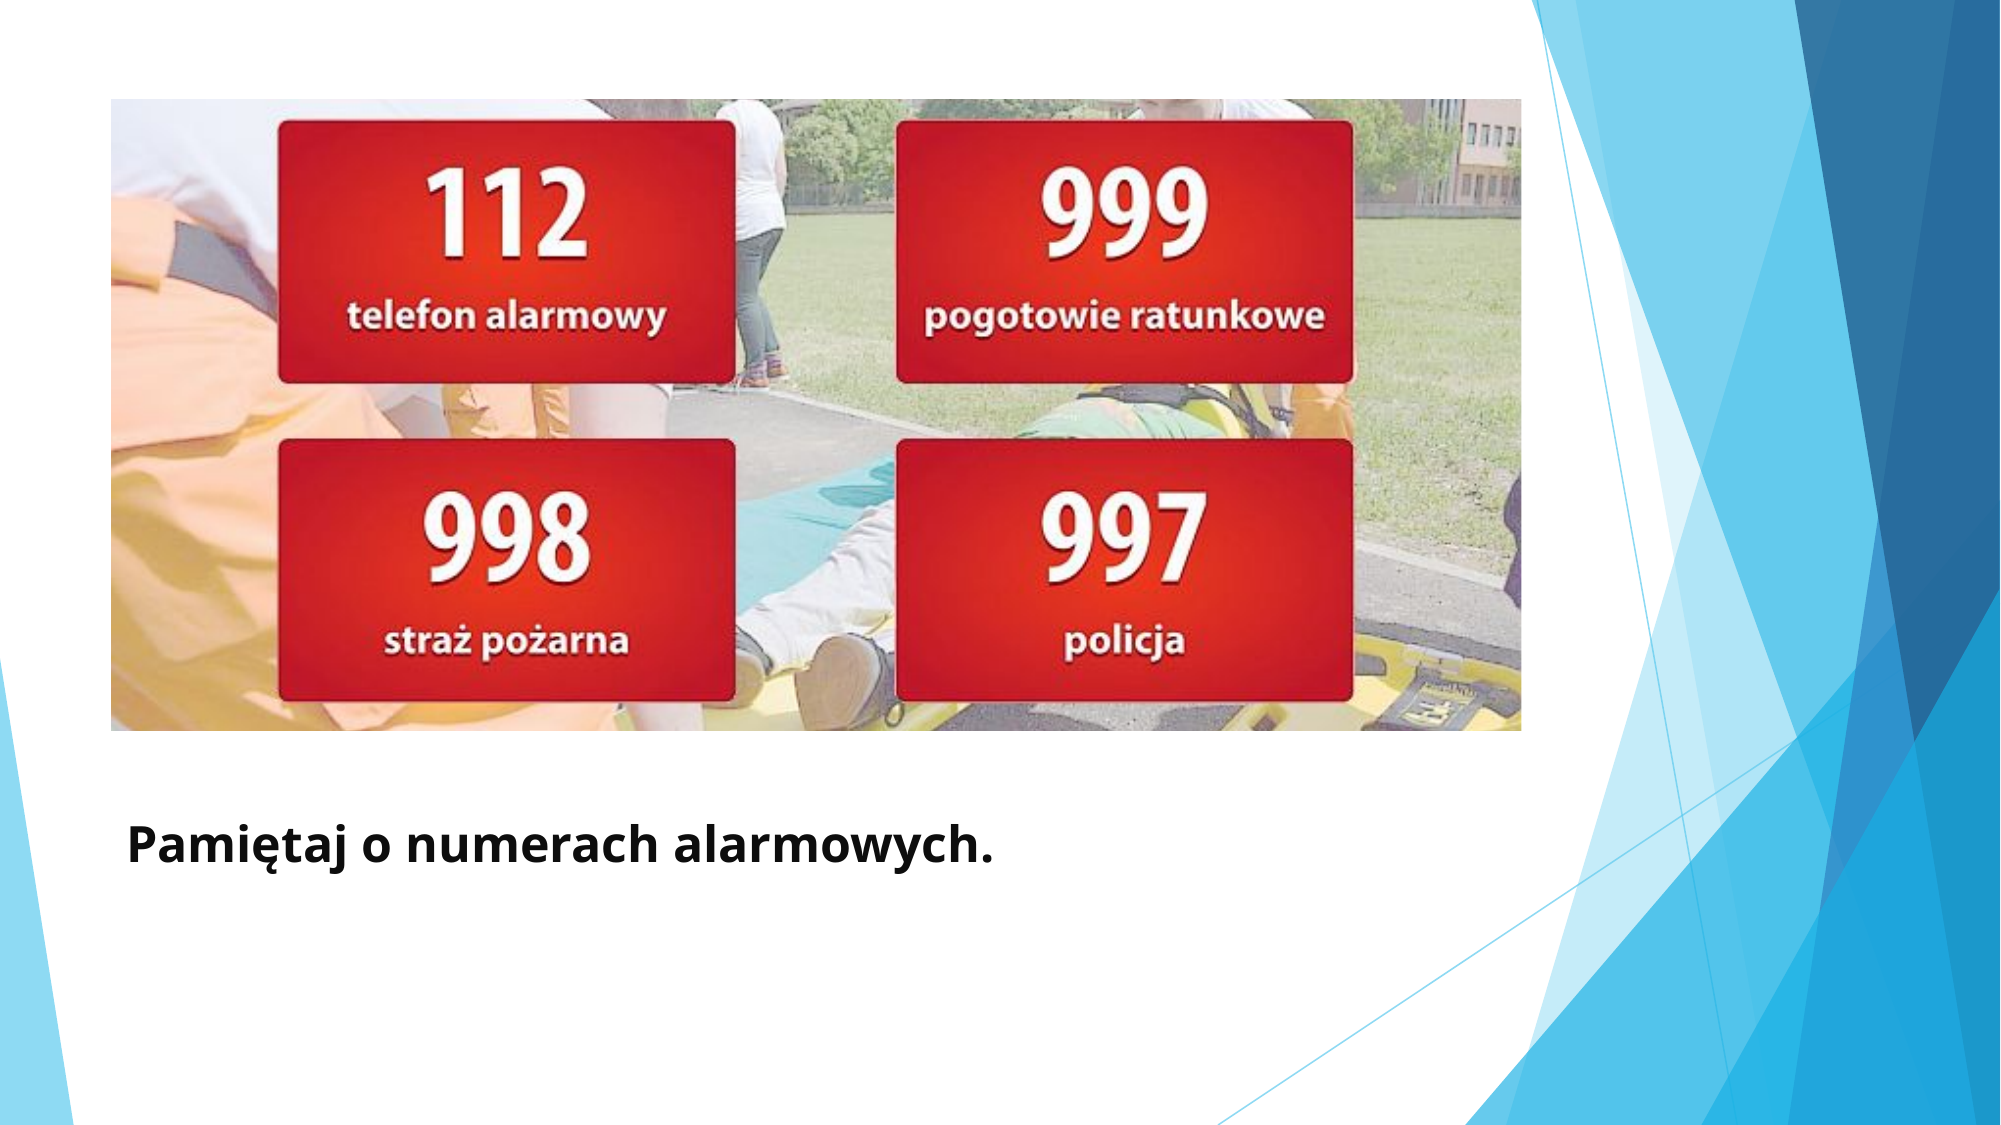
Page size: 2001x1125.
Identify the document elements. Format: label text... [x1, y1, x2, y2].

title Pamiętaj o numerach alarmowych. [111, 787, 1522, 881]
picture [111, 99, 1522, 731]
